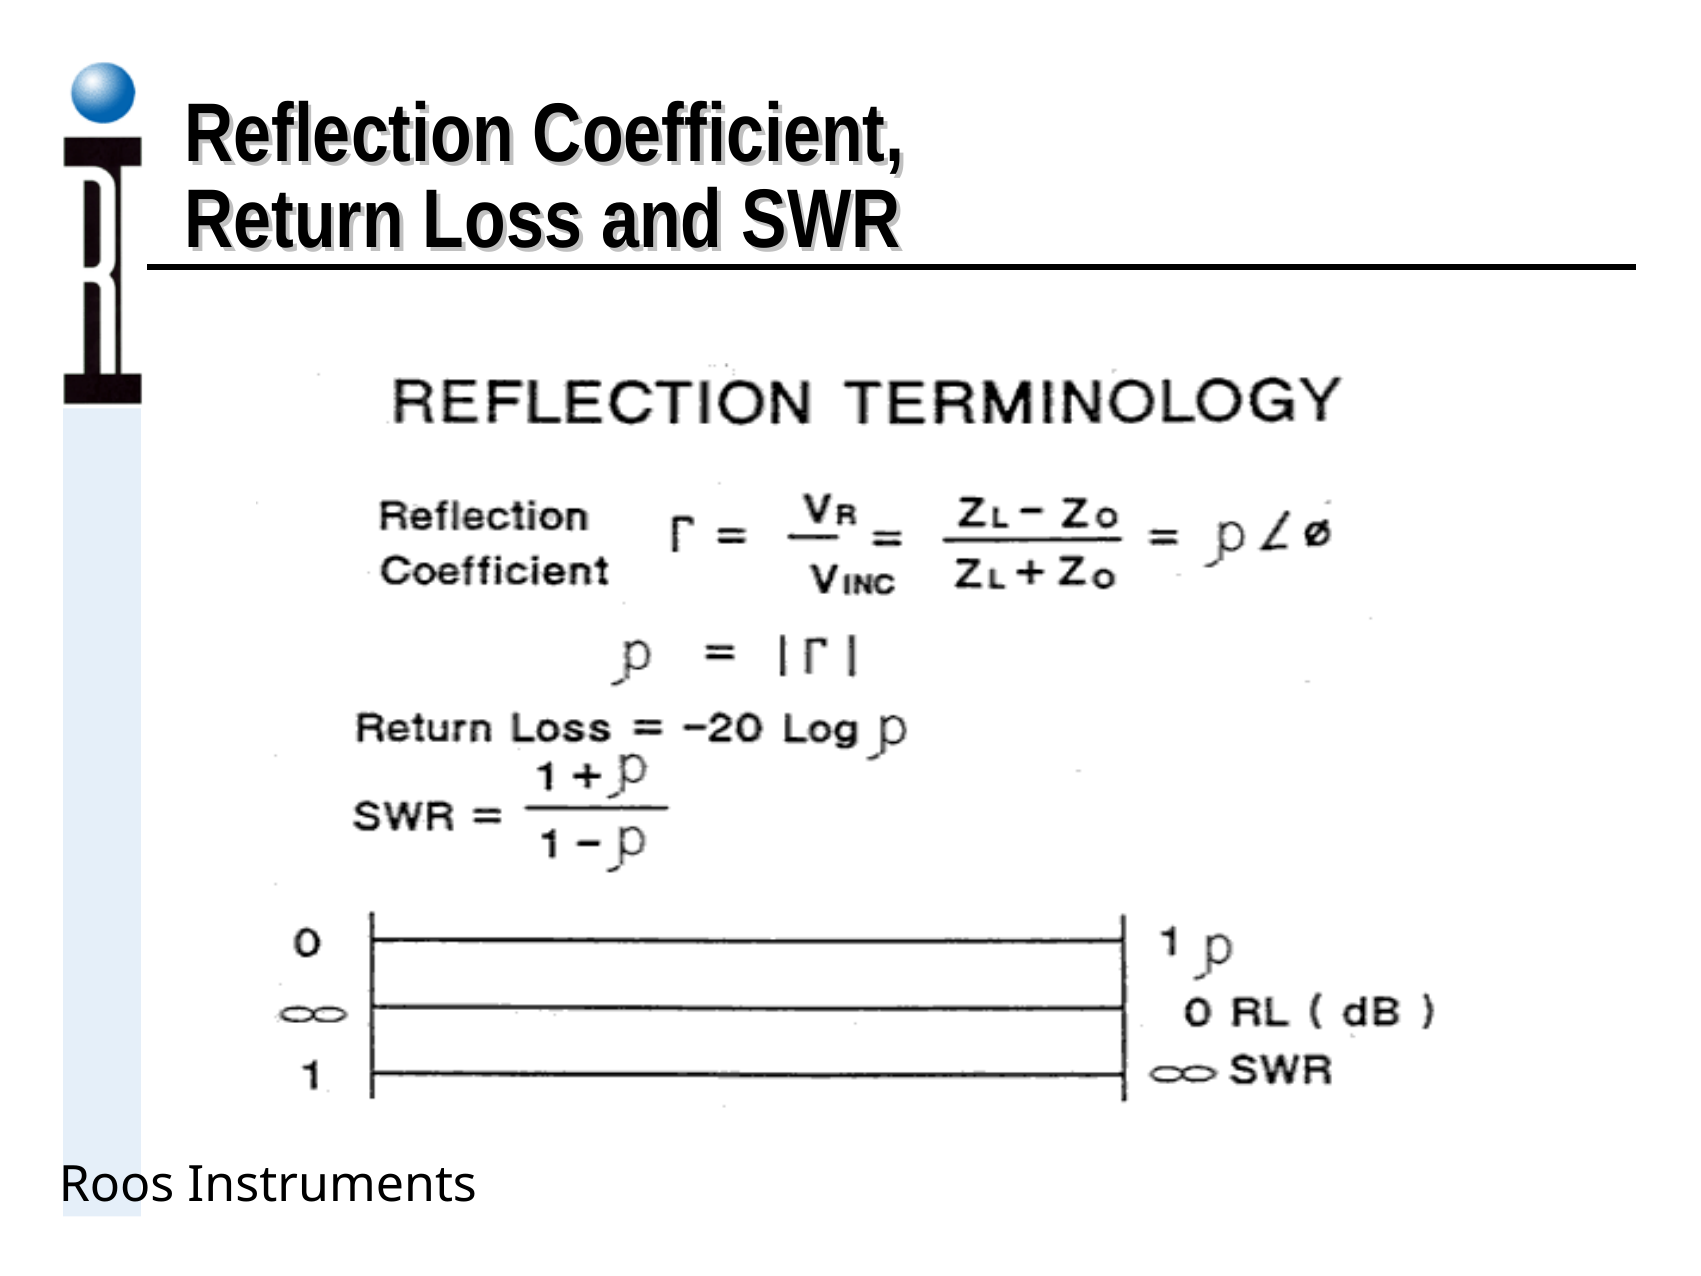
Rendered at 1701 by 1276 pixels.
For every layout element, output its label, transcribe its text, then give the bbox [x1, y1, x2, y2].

picture [59, 58, 147, 411]
text_box Reflection Coefficient, Return Loss and SWR [184, 92, 1539, 280]
picture [256, 363, 1468, 1121]
